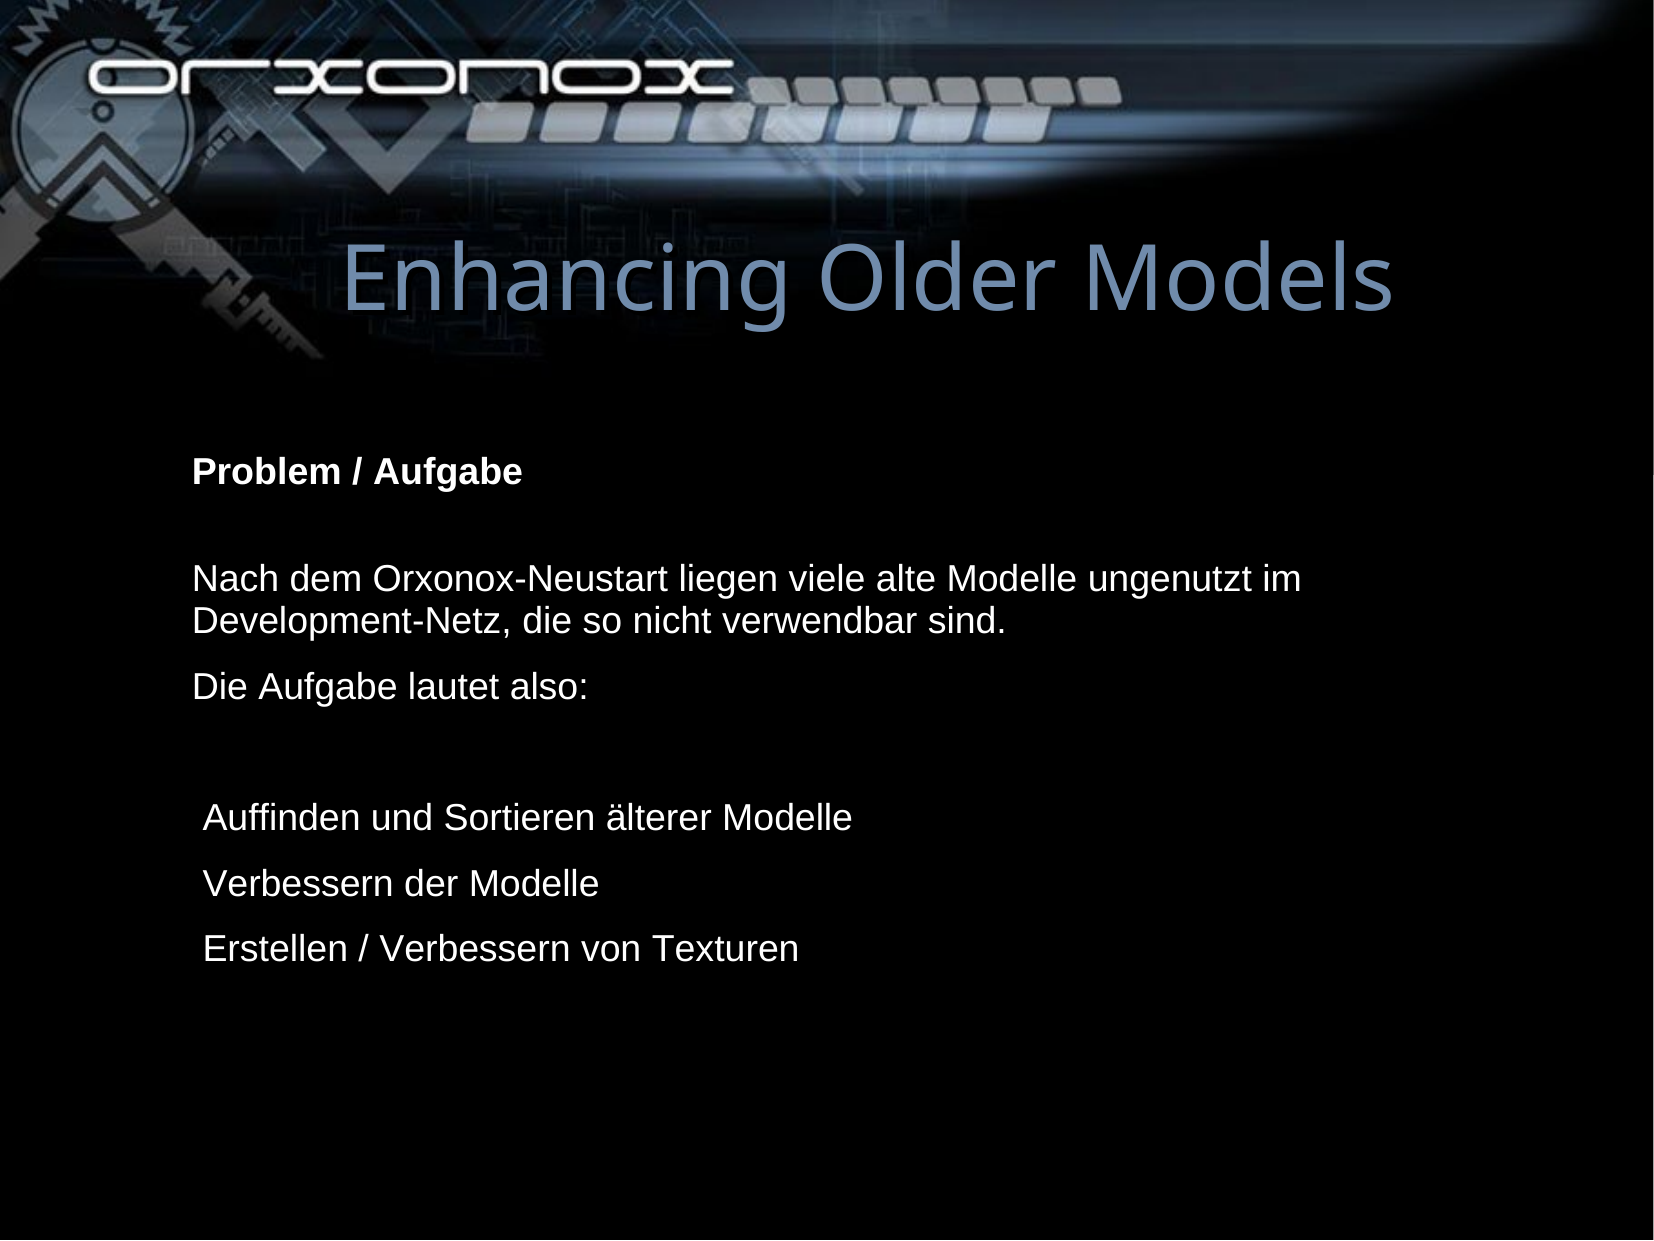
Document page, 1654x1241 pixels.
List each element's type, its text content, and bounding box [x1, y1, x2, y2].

text_box Problem / Aufgabe Nach dem Orxonox-Neustart liegen viele alte Modelle ungenutzt im Development-Netz, die so nicht verwendbar sind. Die Aufgabe lautet also: Auffinden und Sortieren älterer Modelle Verbessern der Modelle Erstellen / Verbessern von Texturen [177, 442, 1329, 1043]
picture [0, 0, 1654, 475]
text_box Enhancing Older Models [324, 205, 1536, 328]
